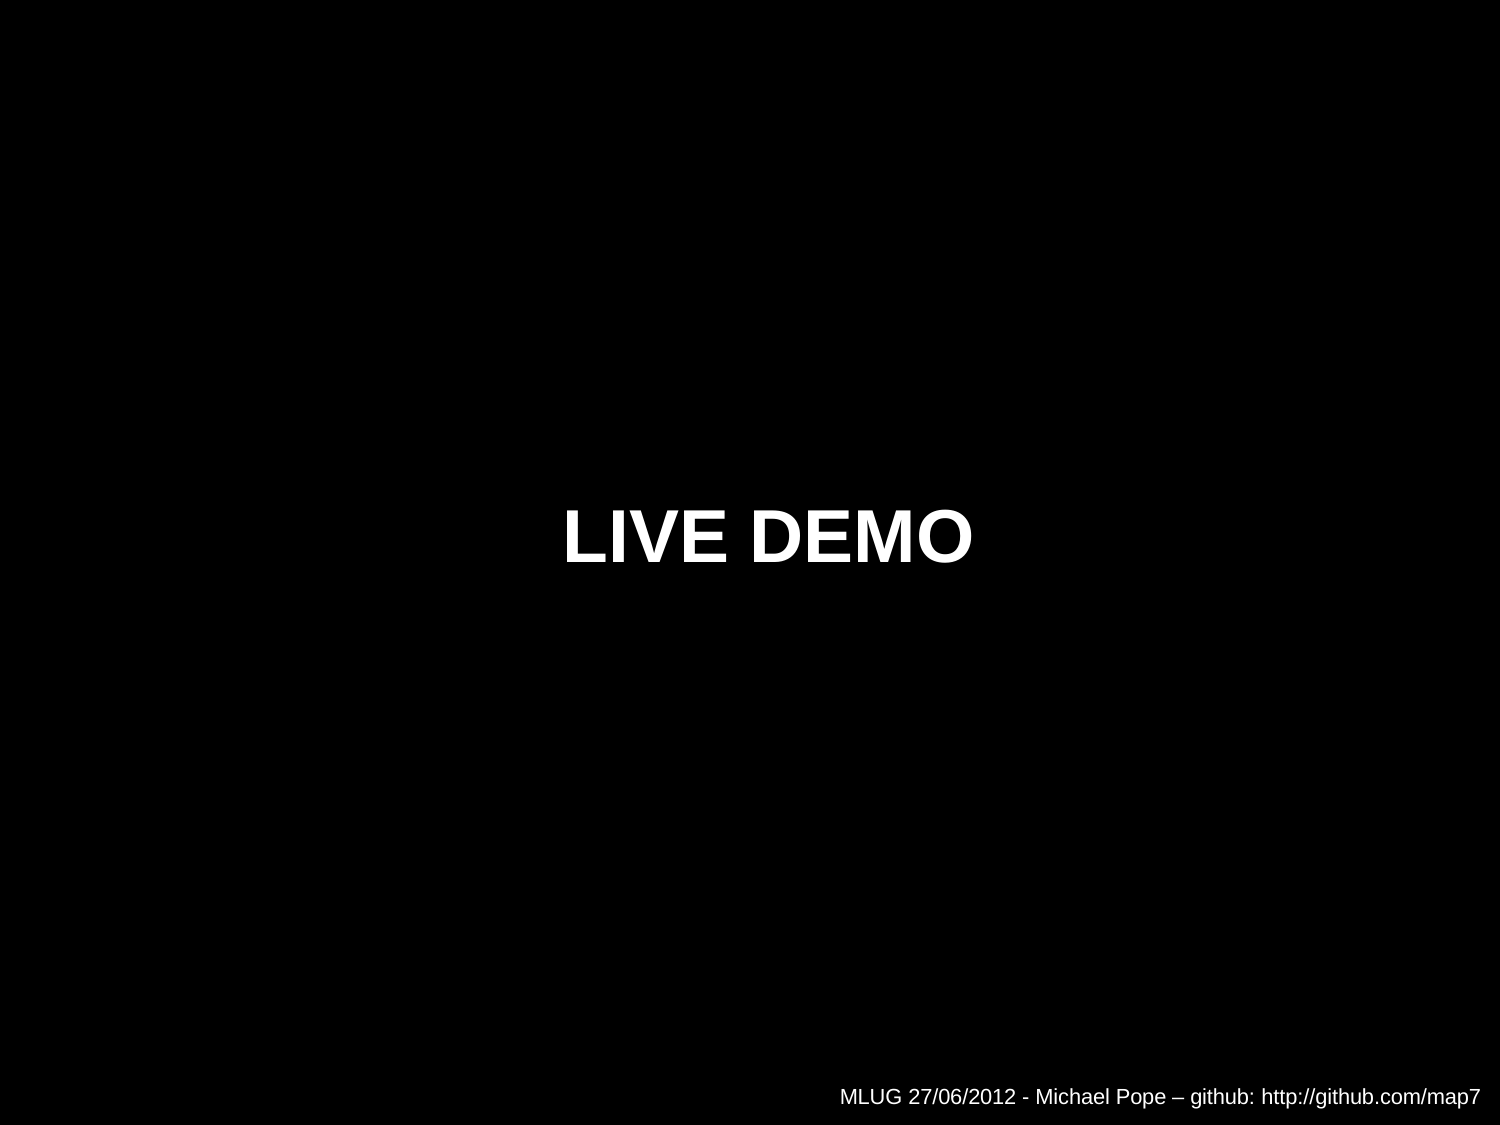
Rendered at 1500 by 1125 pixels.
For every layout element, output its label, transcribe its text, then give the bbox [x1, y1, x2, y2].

title LIVE DEMO [75, 375, 1425, 593]
